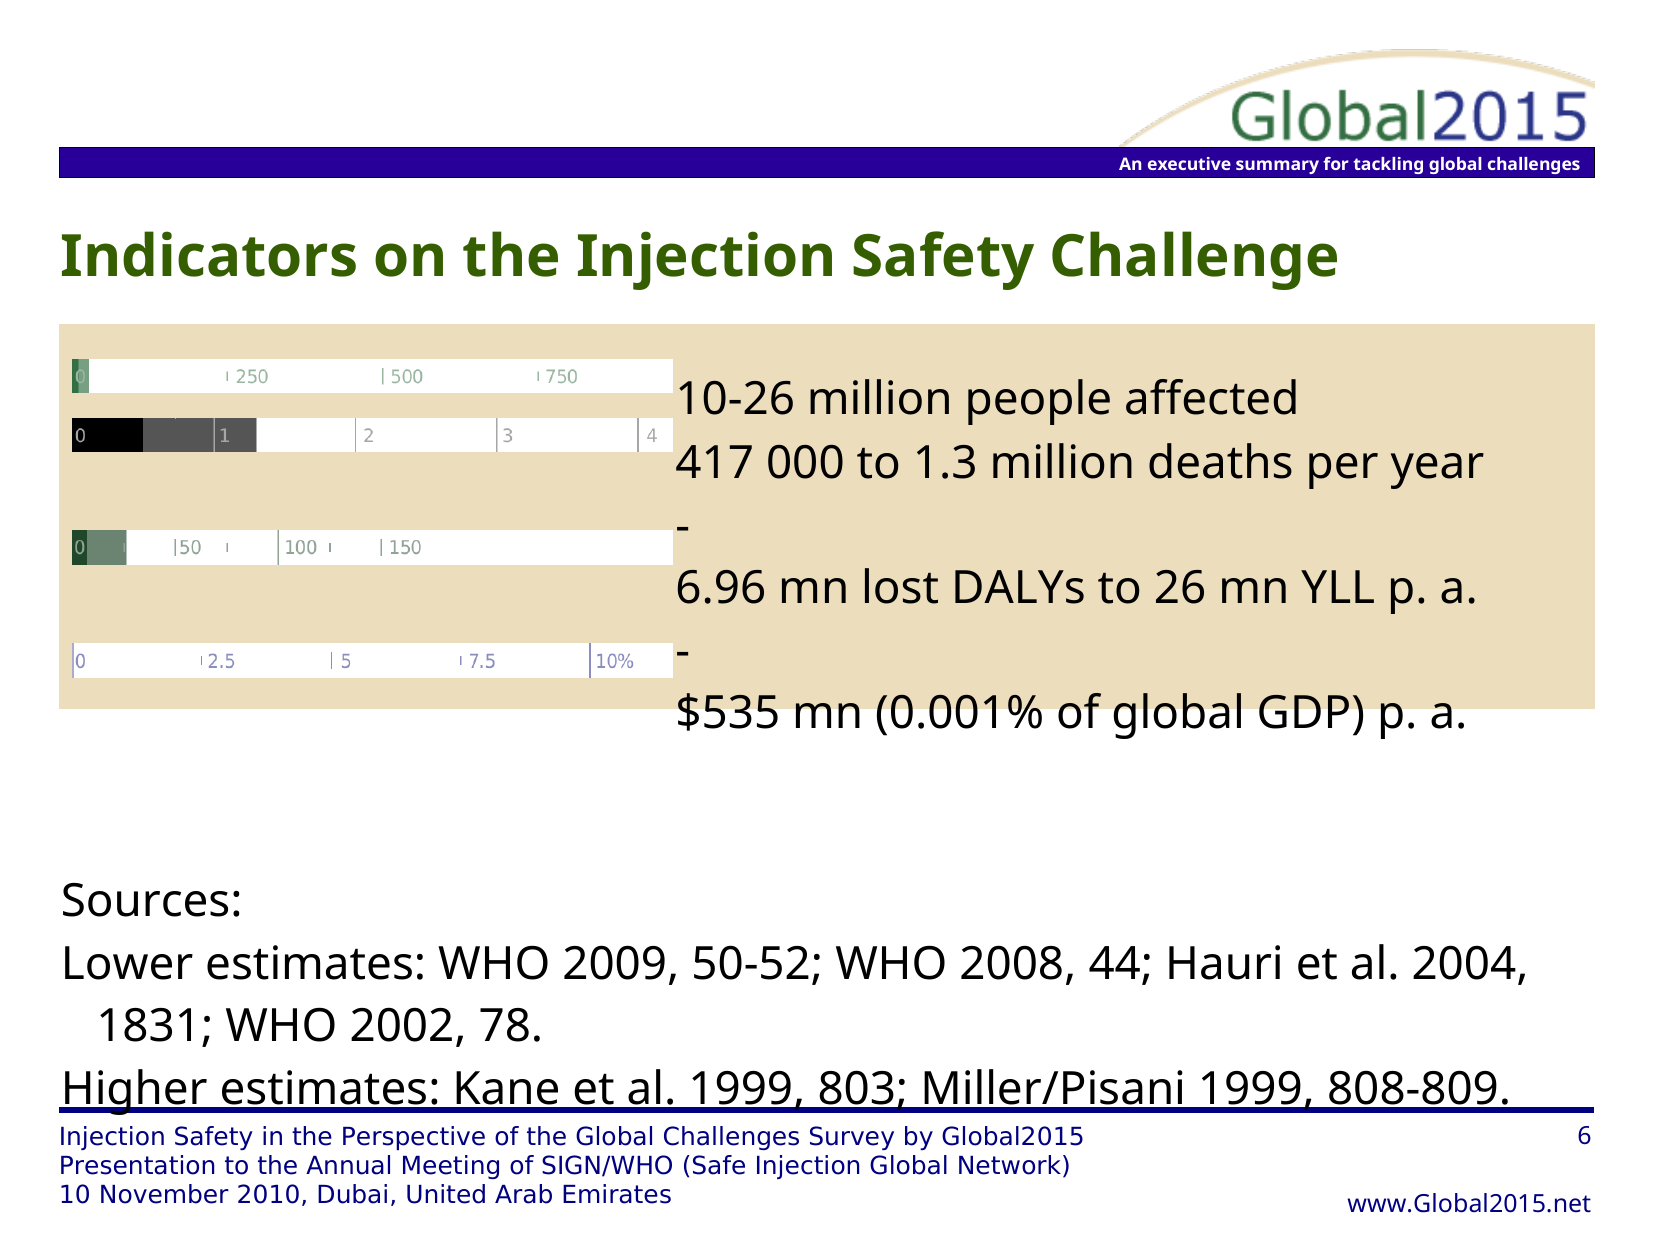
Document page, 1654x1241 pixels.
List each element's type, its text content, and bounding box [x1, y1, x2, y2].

picture [72, 418, 676, 454]
picture [72, 643, 676, 679]
picture [72, 530, 676, 566]
text_box Indicators on the Injection Safety Challenge 10-26 million people affected 417 000 to 1.3 million deaths per year - 6.96 mn lost DALYs to 26 mn YLL p. a. - $535 mn (0.001% of global GDP) p. a. Sources: Lower estimates: WHO 2009, 50-52; WHO 2008, 44; Hauri et al. 2004, 1831; WHO 2002, 78. Higher estimates: Kane et al. 1999, 803; Miller/Pisani 1999, 808-809. [46, 206, 1612, 1080]
picture [72, 359, 676, 394]
picture [1119, 48, 1595, 147]
